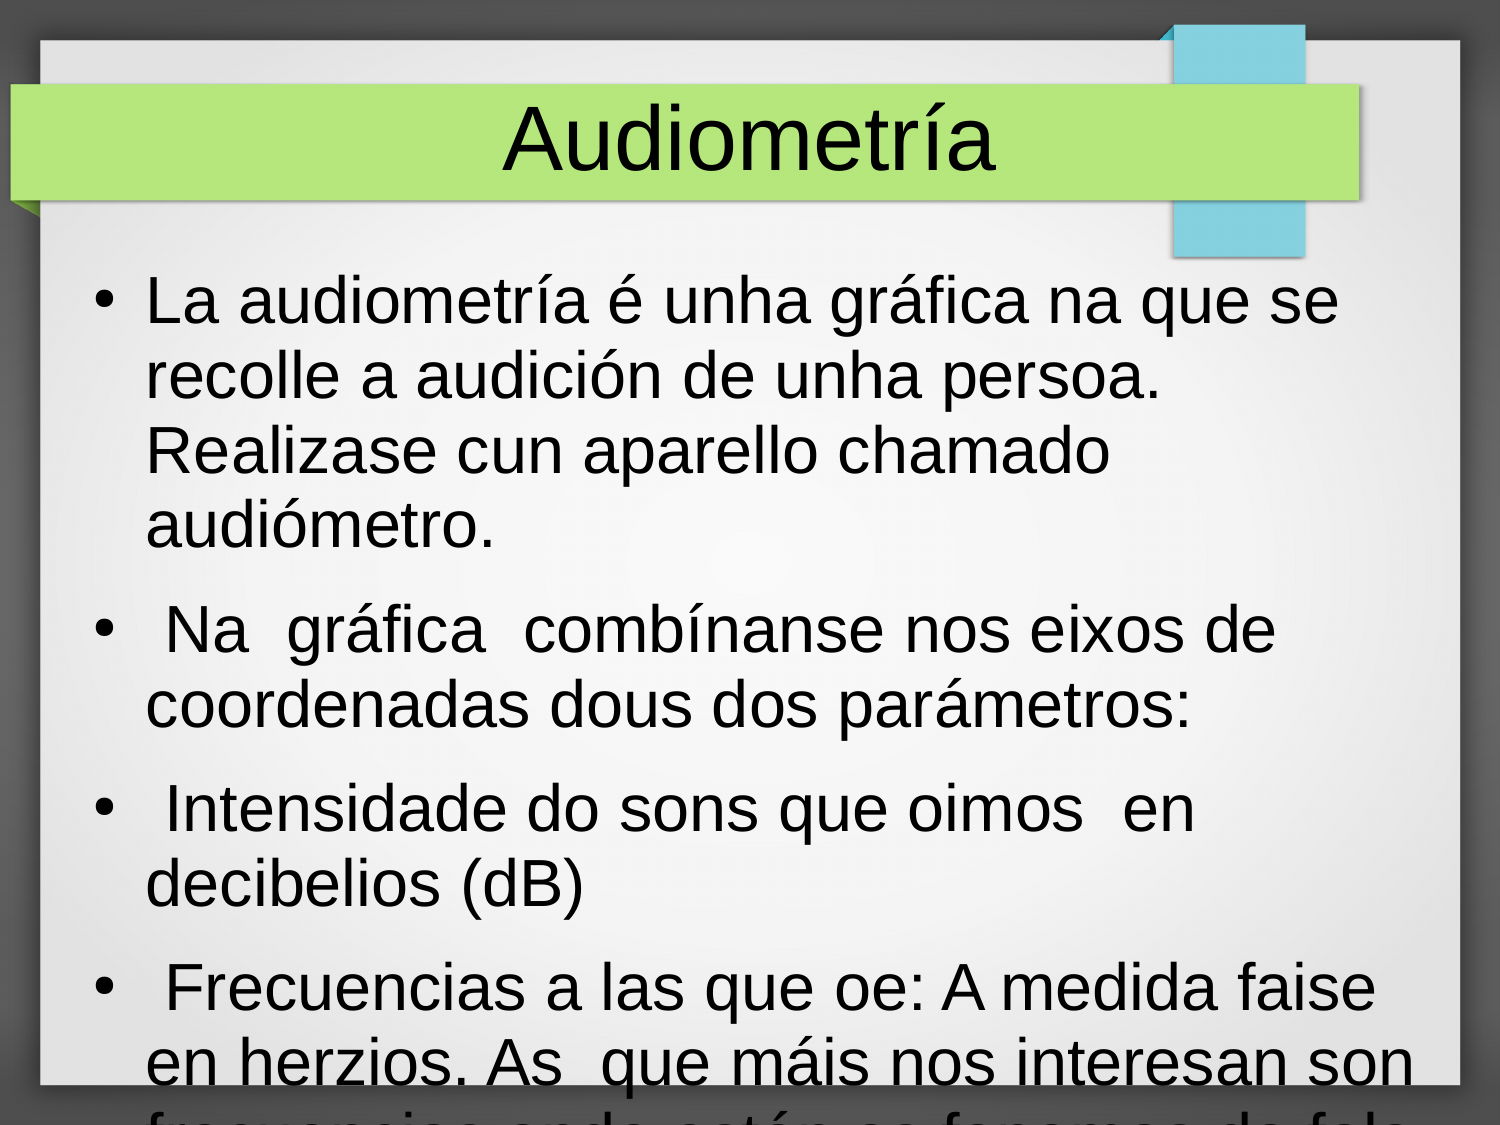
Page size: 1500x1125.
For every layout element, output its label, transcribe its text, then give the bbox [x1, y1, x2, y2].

picture [0, 0, 1500, 1125]
title Audiometría [75, 44, 1425, 233]
list La audiometría é unha gráfica na que se recolle a audición de unha persoa. Realizase cun aparello chamado audiómetro. Na gráfica combínanse nos eixos de coordenadas dous dos parámetros: Intensidade do sons que oimos en decibelios (dB) Frecuencias a las que oe: A medida faise en herzios. As que máis nos interesan son frecuencias onde están os fonemas da fala ( 500- 1000-2000 y 4000 Hz). [75, 263, 1425, 916]
